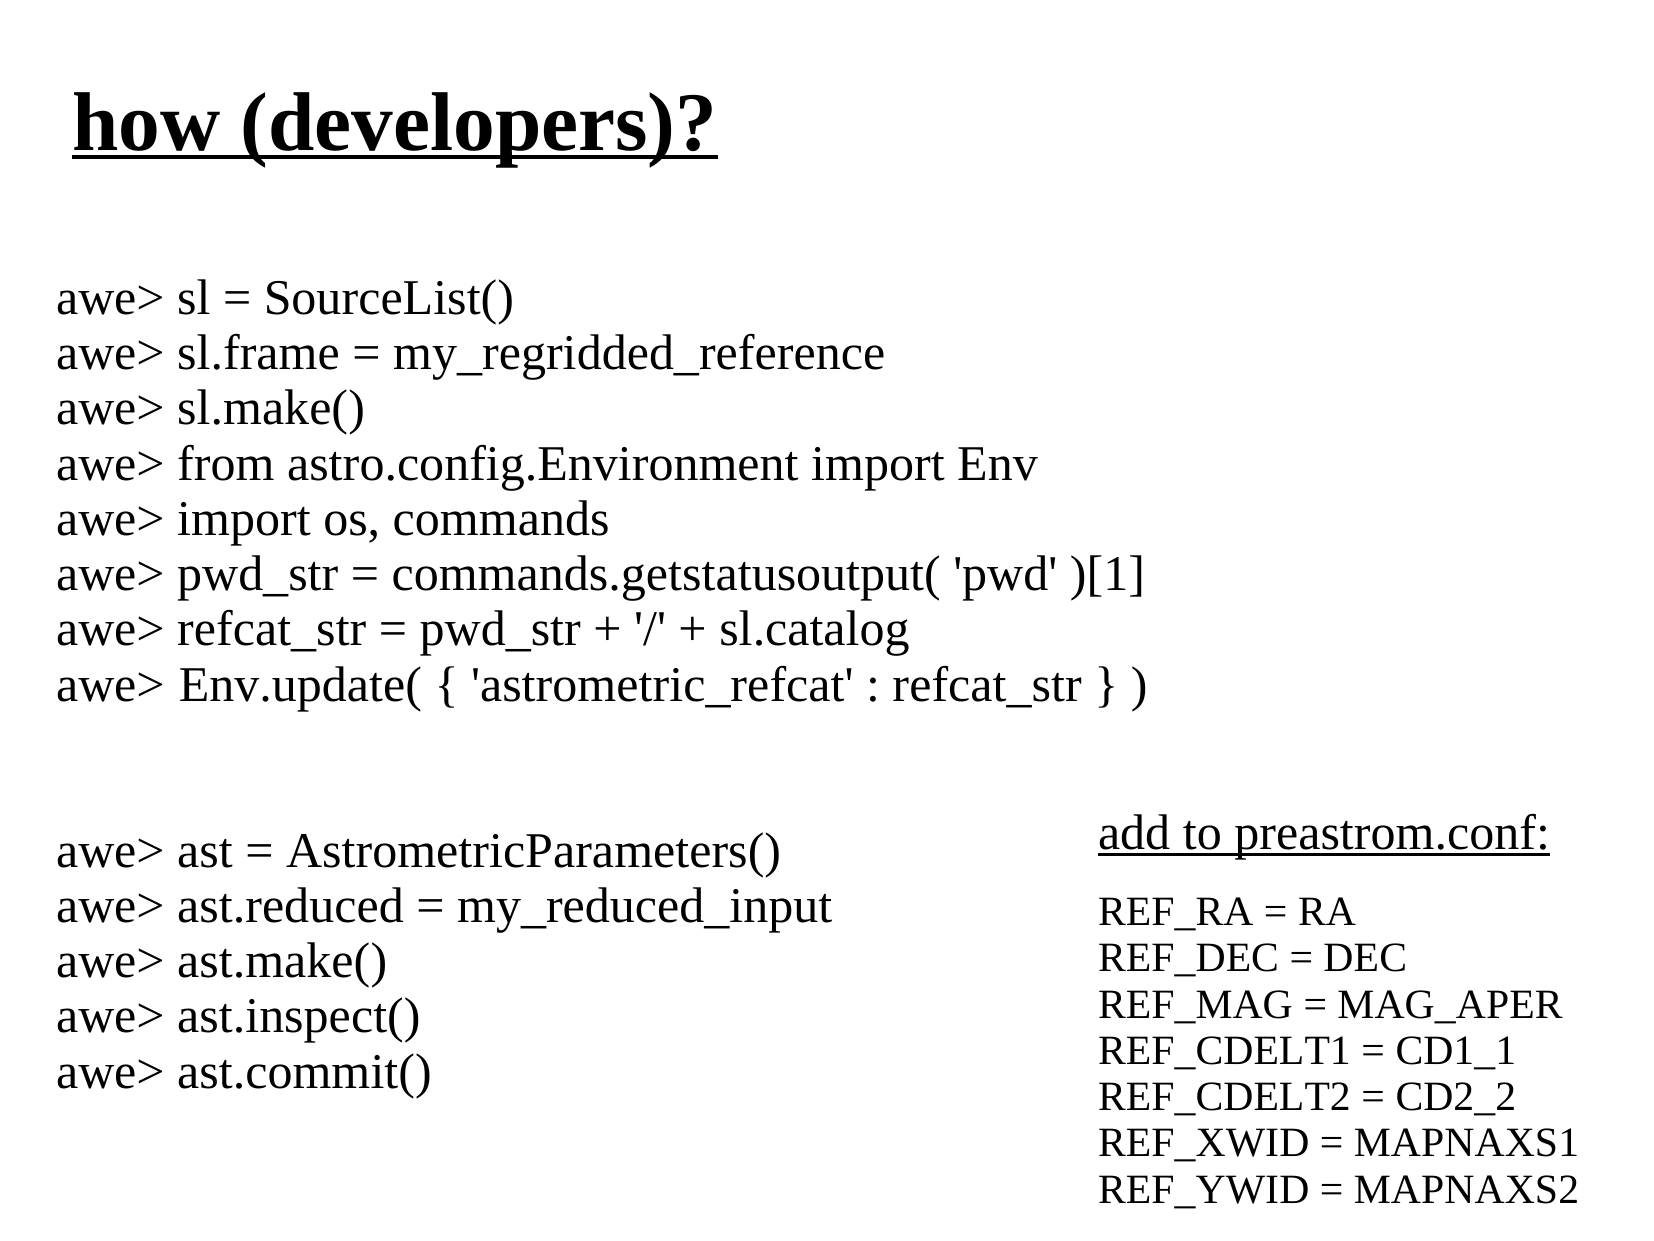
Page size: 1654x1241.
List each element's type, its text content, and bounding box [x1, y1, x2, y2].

text_box add to preastrom.conf: REF_RA = RA REF_DEC = DEC REF_MAG = MAG_APER REF_CDELT1 = CD1_1 REF_CDELT2 = CD2_2 REF_XWID = MAPNAXS1 REF_YWID = MAPNAXS2 [1062, 805, 1654, 1241]
text_box how (developers)? [72, 75, 718, 169]
text_box awe> sl = SourceList() awe> sl.frame = my_regridded_reference awe> sl.make() awe> from astro.config.Environment import Env awe> import os, commands awe> pwd_str = commands.getstatusoutput( 'pwd' )[1] awe> refcat_str = pwd_str + '/' + sl.catalog awe> Env.update( { 'astrometric_refcat' : refcat_str } ) awe> ast = AstrometricParameters() awe> ast.reduced = my_reduced_input awe> ast.make() awe> ast.inspect() awe> ast.commit() [20, 269, 1148, 1155]
